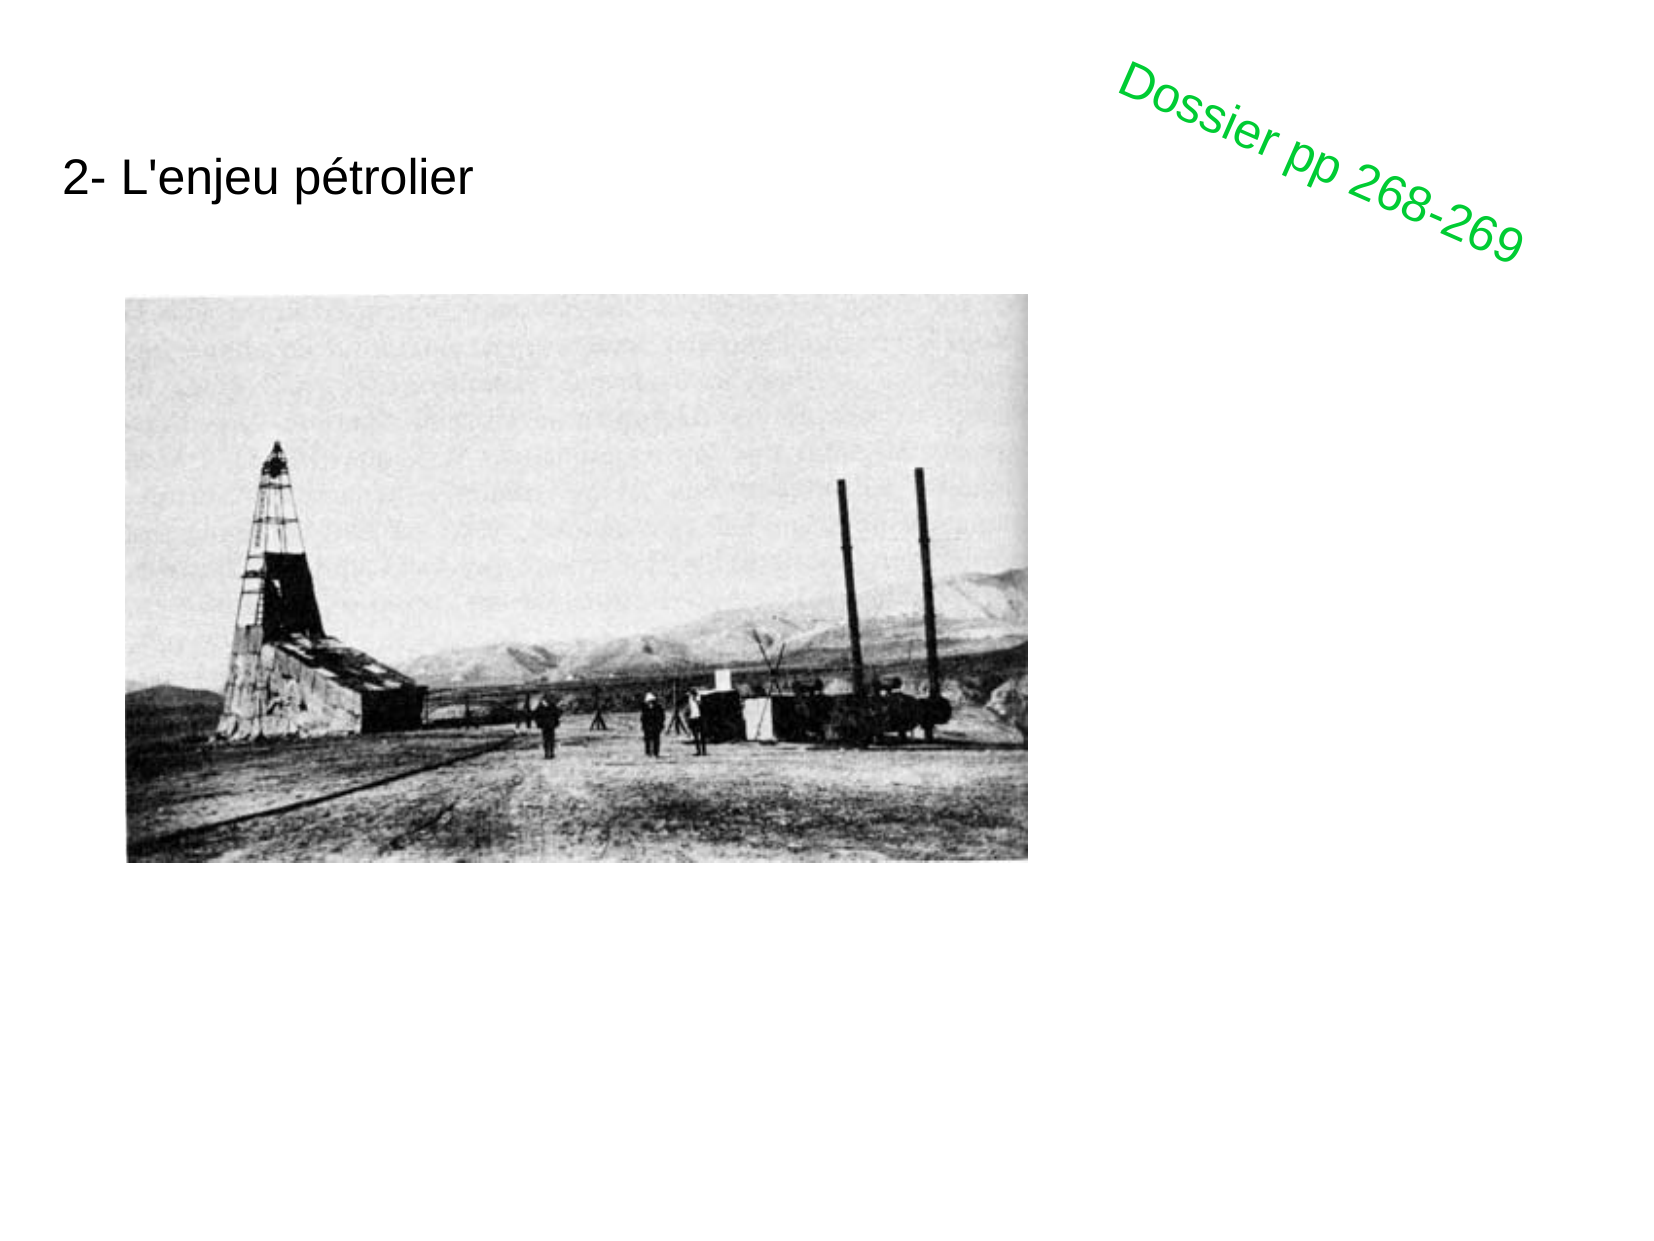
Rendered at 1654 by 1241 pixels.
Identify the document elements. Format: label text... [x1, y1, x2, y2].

picture [125, 294, 1028, 863]
text_box 2- L'enjeu pétrolier [47, 142, 721, 213]
text_box Dossier pp 268-269 [1094, 37, 1550, 290]
